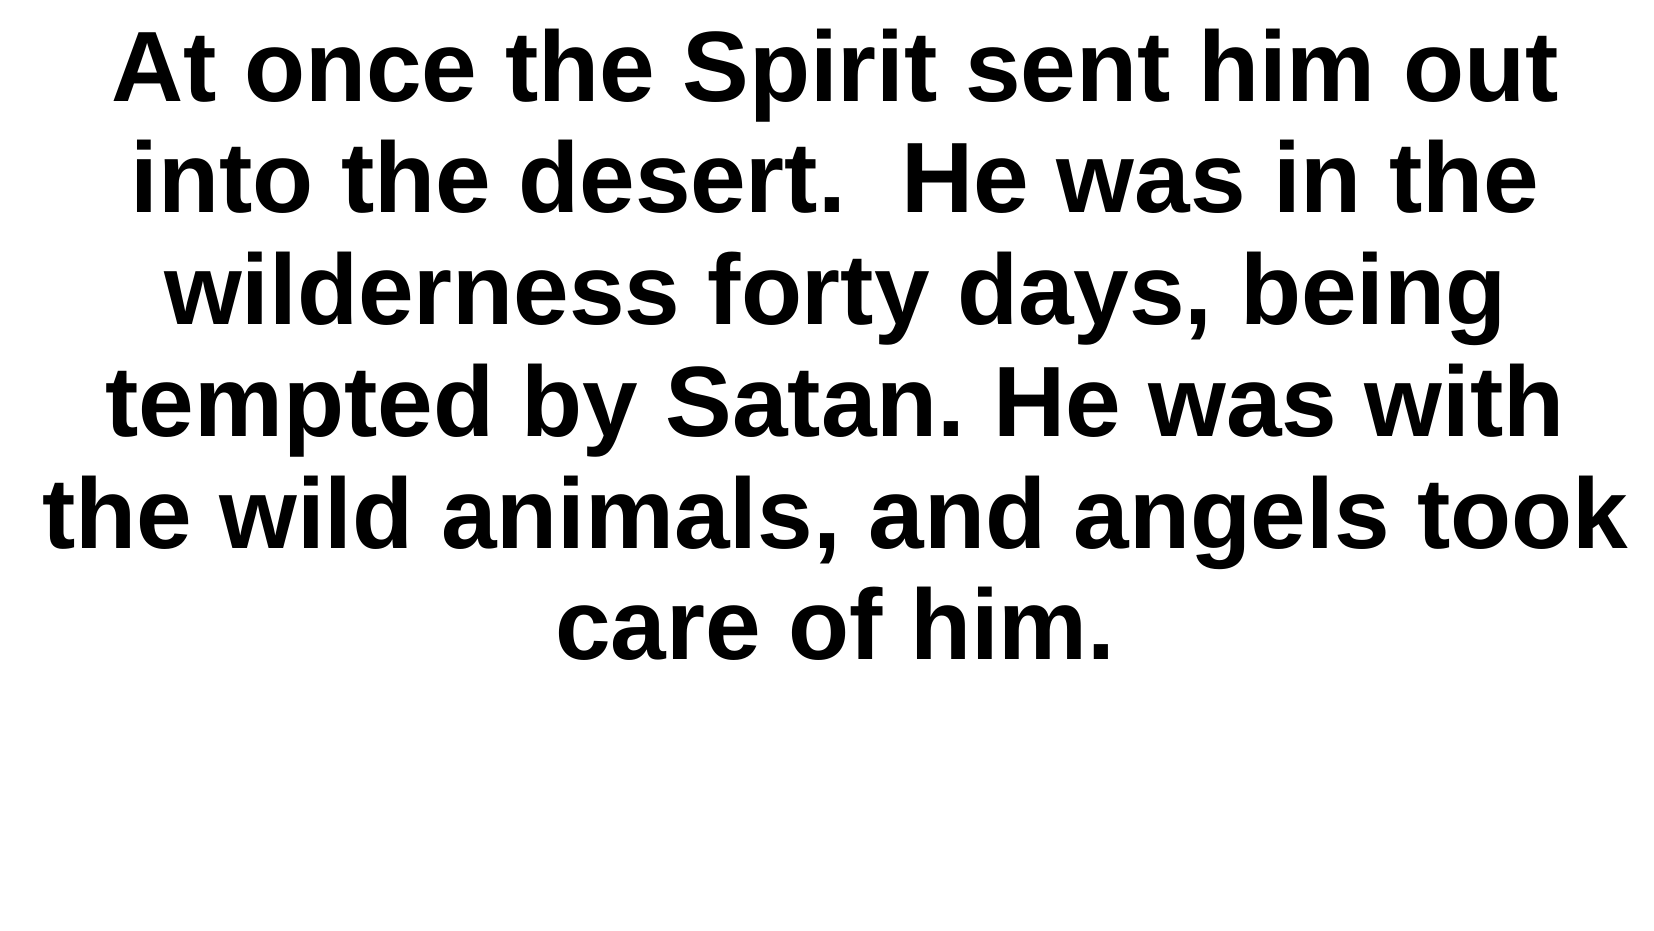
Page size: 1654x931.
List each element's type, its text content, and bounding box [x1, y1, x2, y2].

title At once the Spirit sent him out into the desert. He was in the wilderness forty days, being tempted by Satan. He was with the wild animals, and angels took care of him. [17, 0, 1654, 916]
